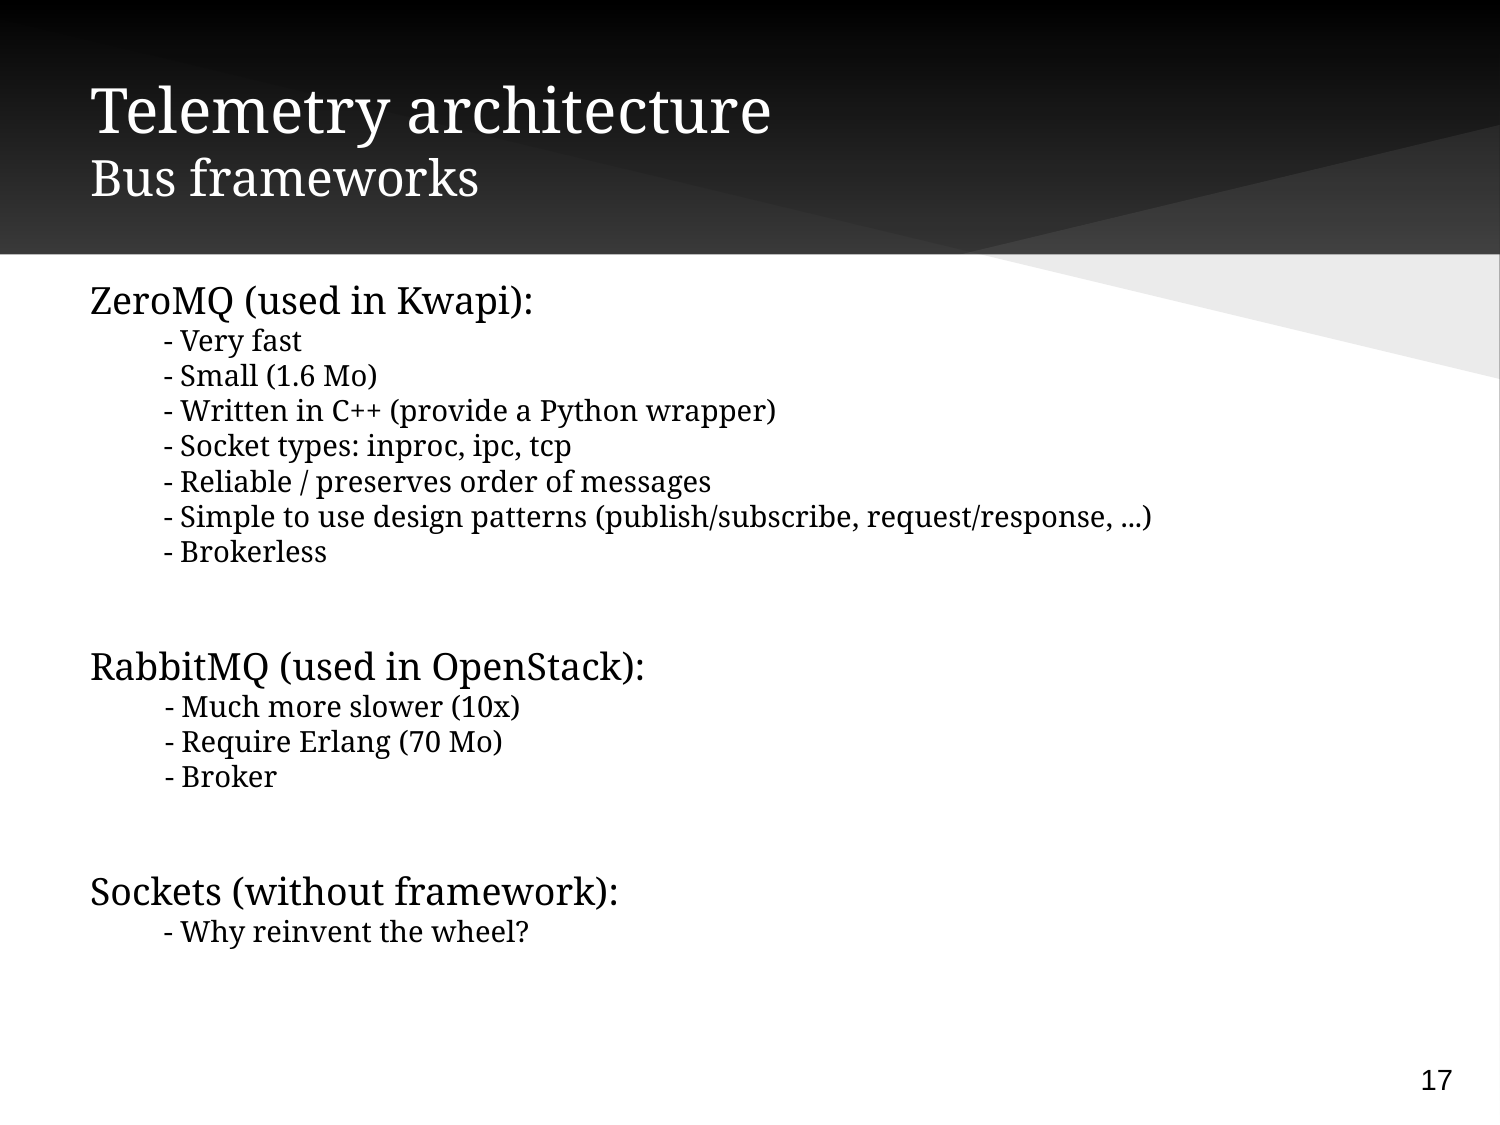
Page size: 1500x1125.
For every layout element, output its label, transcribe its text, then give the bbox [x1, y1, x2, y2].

list ZeroMQ (used in Kwapi): - Very fast - Small (1.6 Mo) - Written in C++ (provide a Python wrapper) - Socket types: inproc, ipc, tcp - Reliable / preserves order of messages - Simple to use design patterns (publish/subscribe, request/response, ...) - Brokerless RabbitMQ (used in OpenStack): - Much more slower (10x) - Require Erlang (70 Mo) - Broker Sockets (without framework): - Why reinvent the wheel? [75, 262, 1425, 1078]
title Telemetry architecture Bus frameworks [75, 45, 1425, 233]
text_box 17 [1405, 1046, 1471, 1097]
